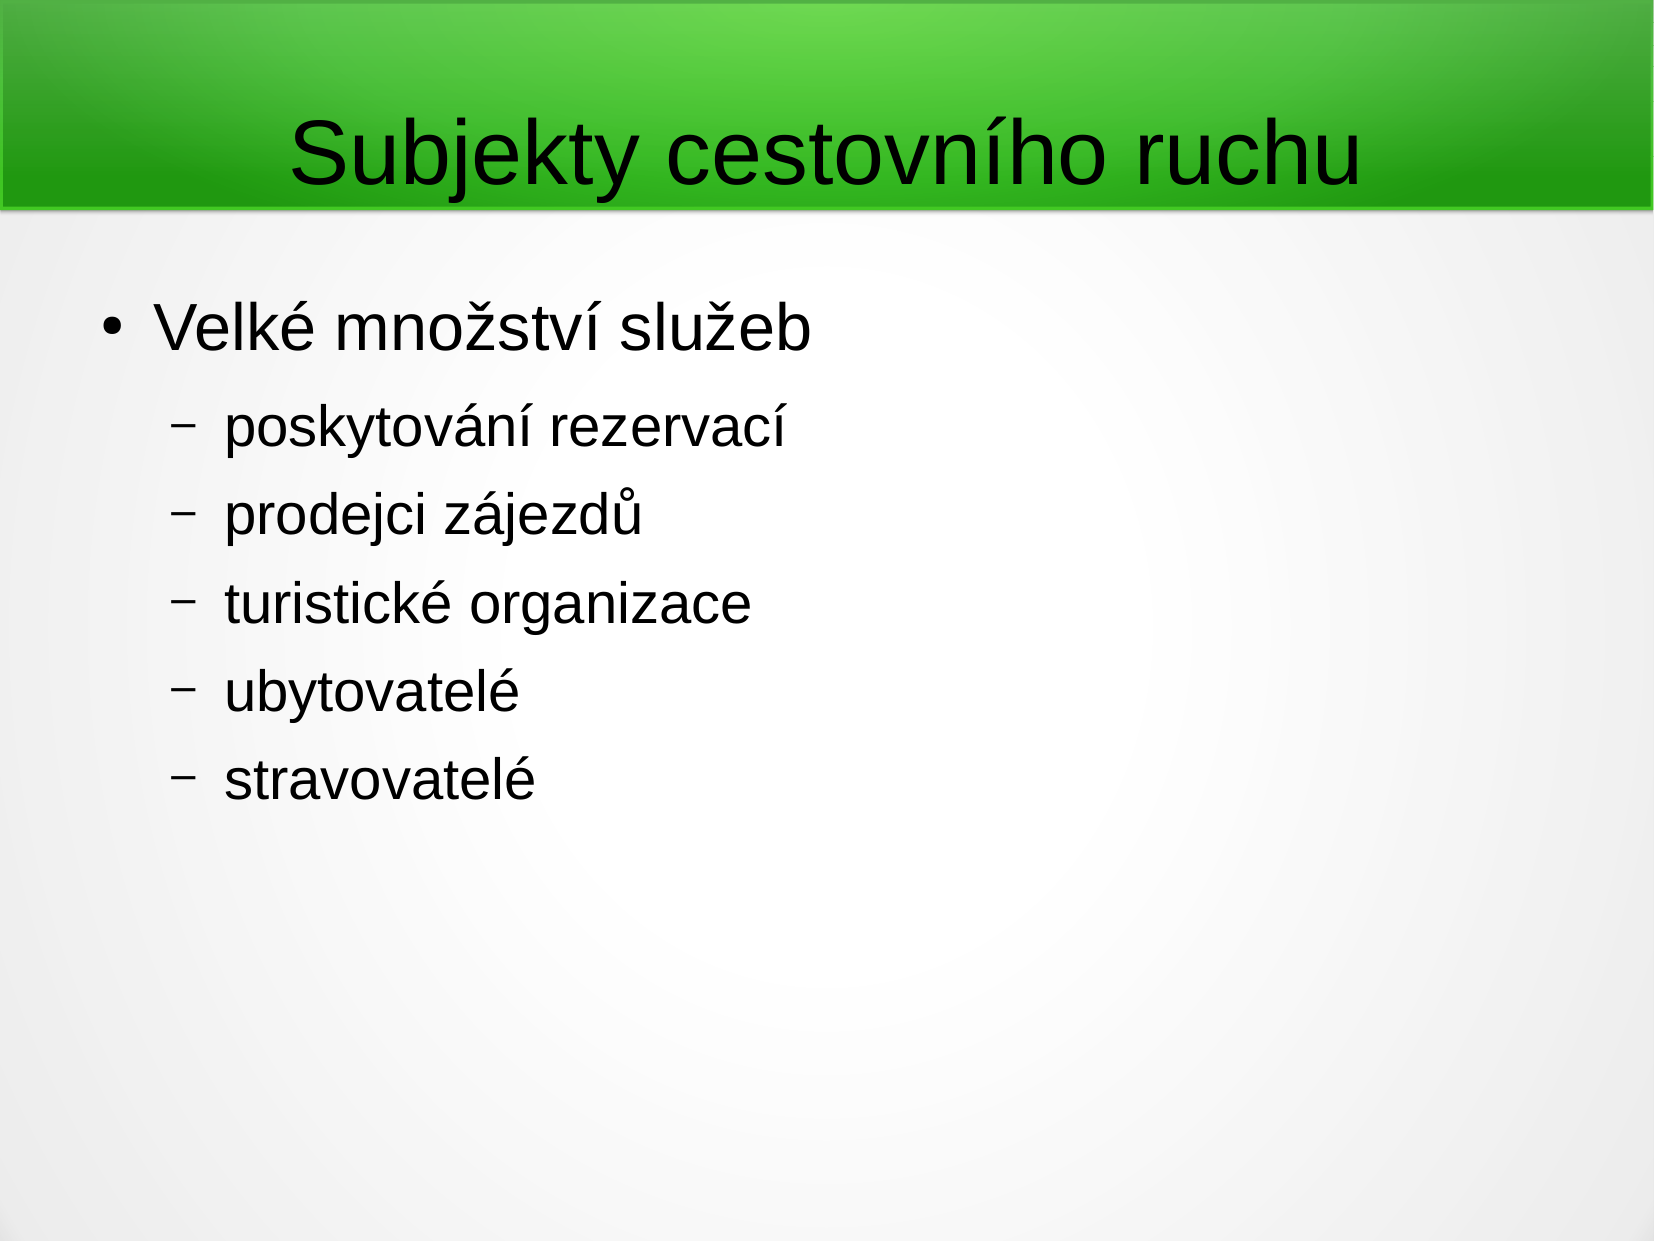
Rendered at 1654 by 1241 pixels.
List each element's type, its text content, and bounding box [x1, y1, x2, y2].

title Subjekty cestovního ruchu [82, 49, 1571, 257]
list Velké množství služeb poskytování rezervací prodejci zájezdů turistické organizace ubytovatelé stravovatelé [82, 290, 1571, 1010]
